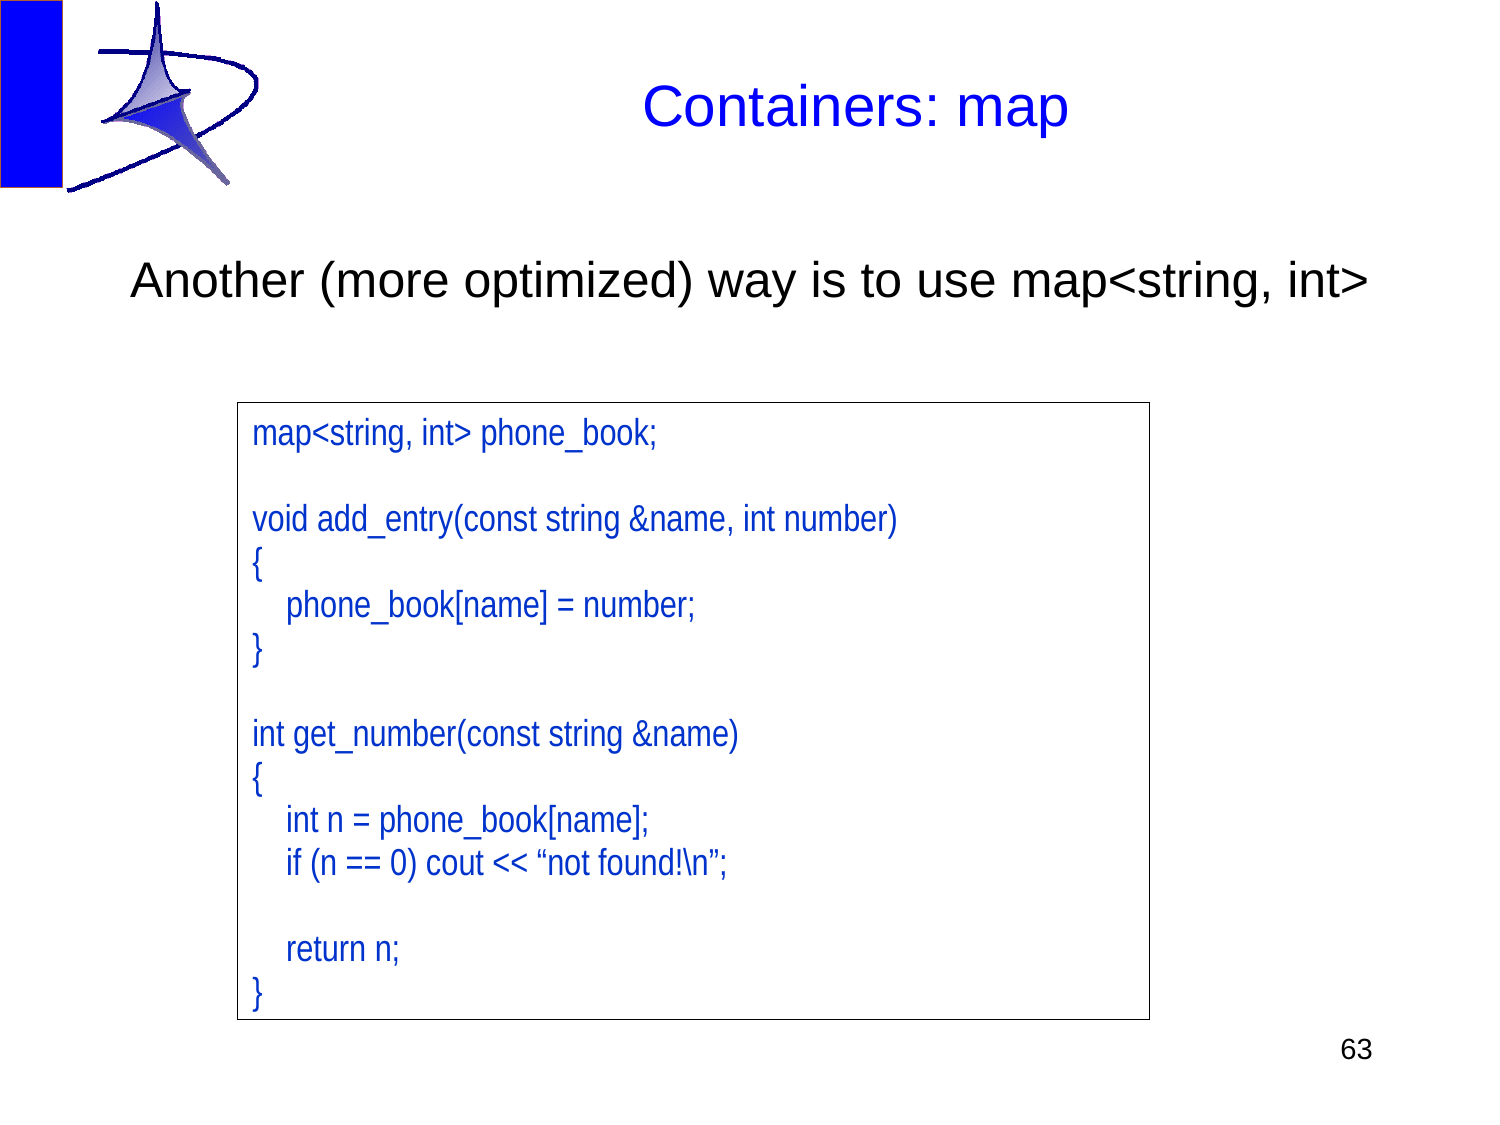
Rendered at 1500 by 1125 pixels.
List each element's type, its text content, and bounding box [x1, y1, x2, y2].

list Another (more optimized) way is to use map<string, int> [112, 249, 1450, 403]
title Containers: map [262, 24, 1450, 188]
text_box map<string, int> phone_book; void add_entry(const string &name, int number) { phone_book[name] = number; } int get_number(const string &name) { int n = phone_book[name]; if (n == 0) cout << “not found!\n”; return n; } [237, 402, 1150, 1020]
picture [62, 0, 263, 197]
